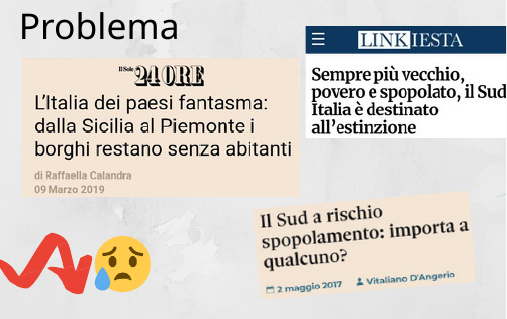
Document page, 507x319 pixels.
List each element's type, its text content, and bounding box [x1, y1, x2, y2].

text_box [94, 235, 151, 293]
text_box [305, 26, 507, 138]
picture [0, 0, 507, 319]
text_box Problema [16, 2, 198, 48]
text_box [496, 193, 507, 198]
text_box [0, 232, 93, 295]
text_box [21, 58, 476, 299]
